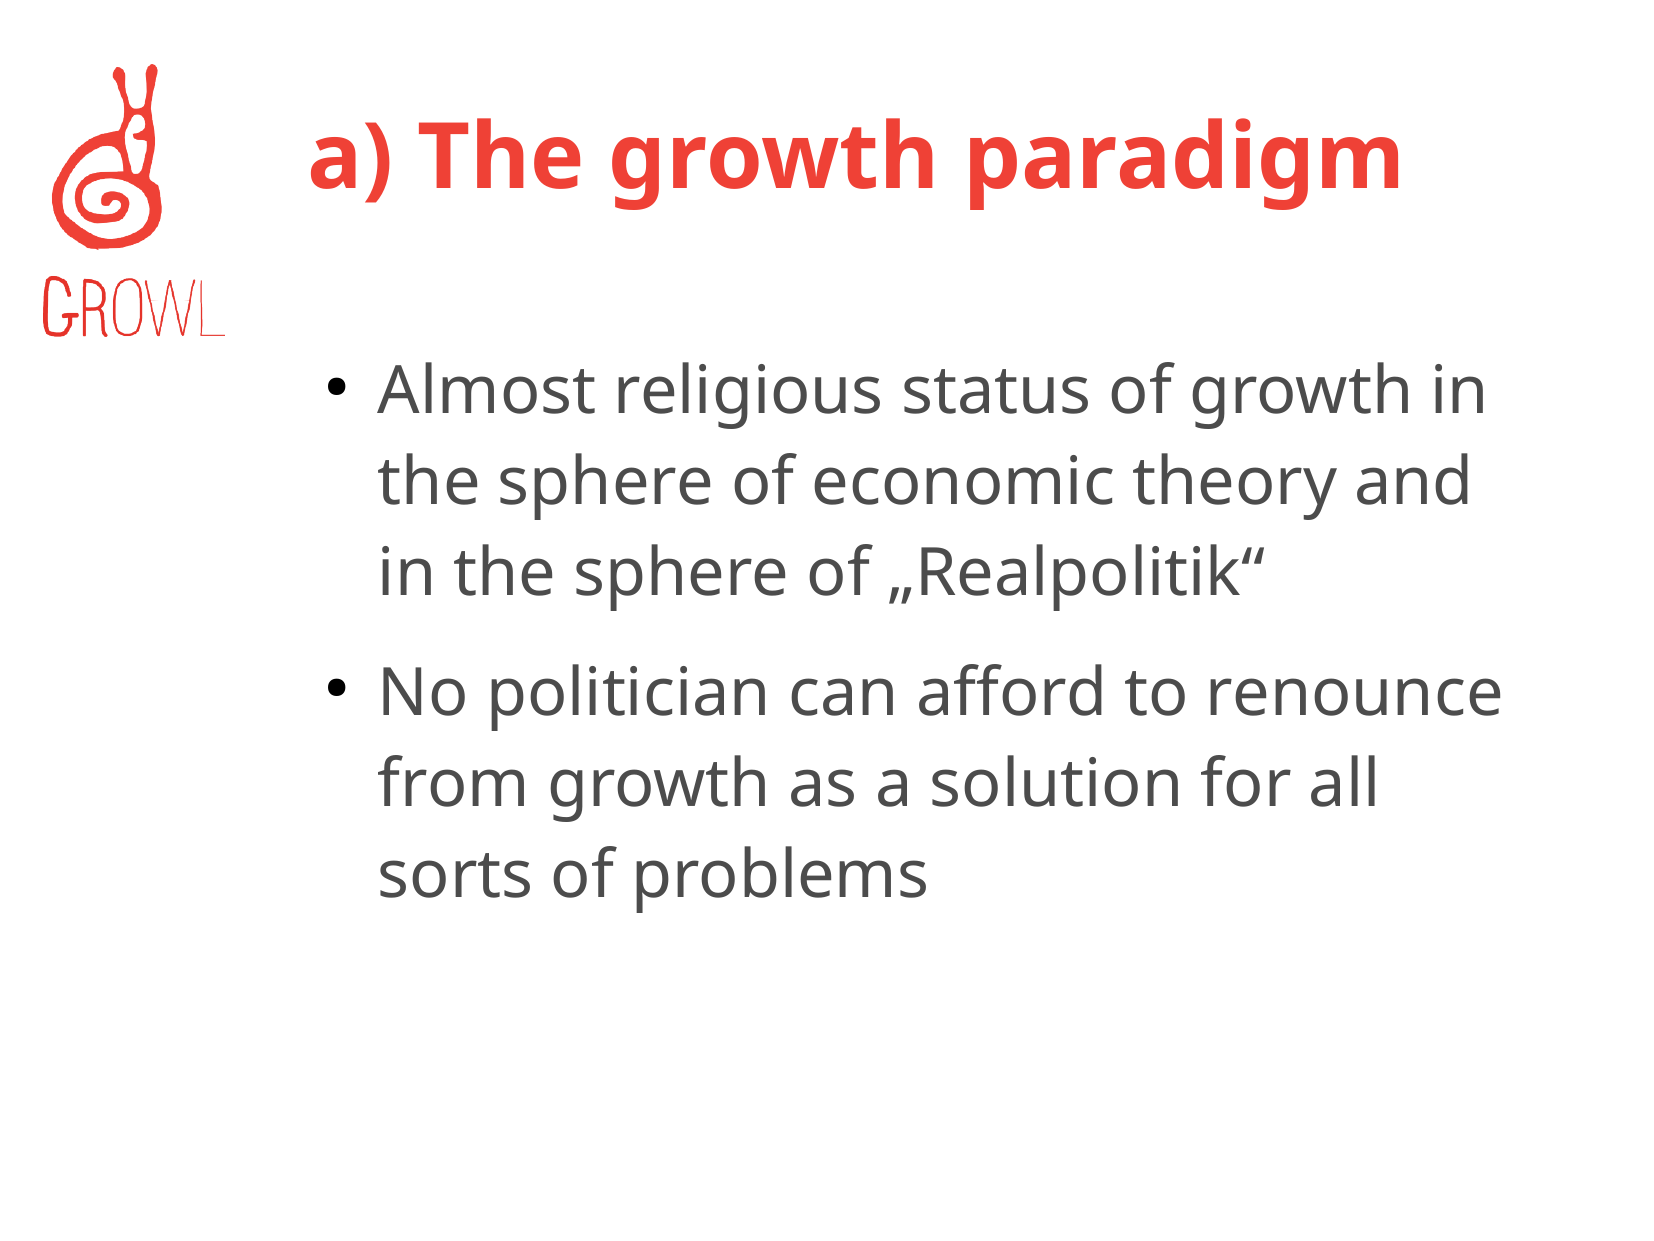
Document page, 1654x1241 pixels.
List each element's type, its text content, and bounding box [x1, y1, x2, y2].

title a) The growth paradigm [307, 49, 1571, 257]
picture [43, 64, 225, 337]
list Almost religious status of growth in the sphere of economic theory and in the sphere of „Realpolitik“ No politician can afford to renounce from growth as a solution for all sorts of problems [307, 342, 1538, 1010]
